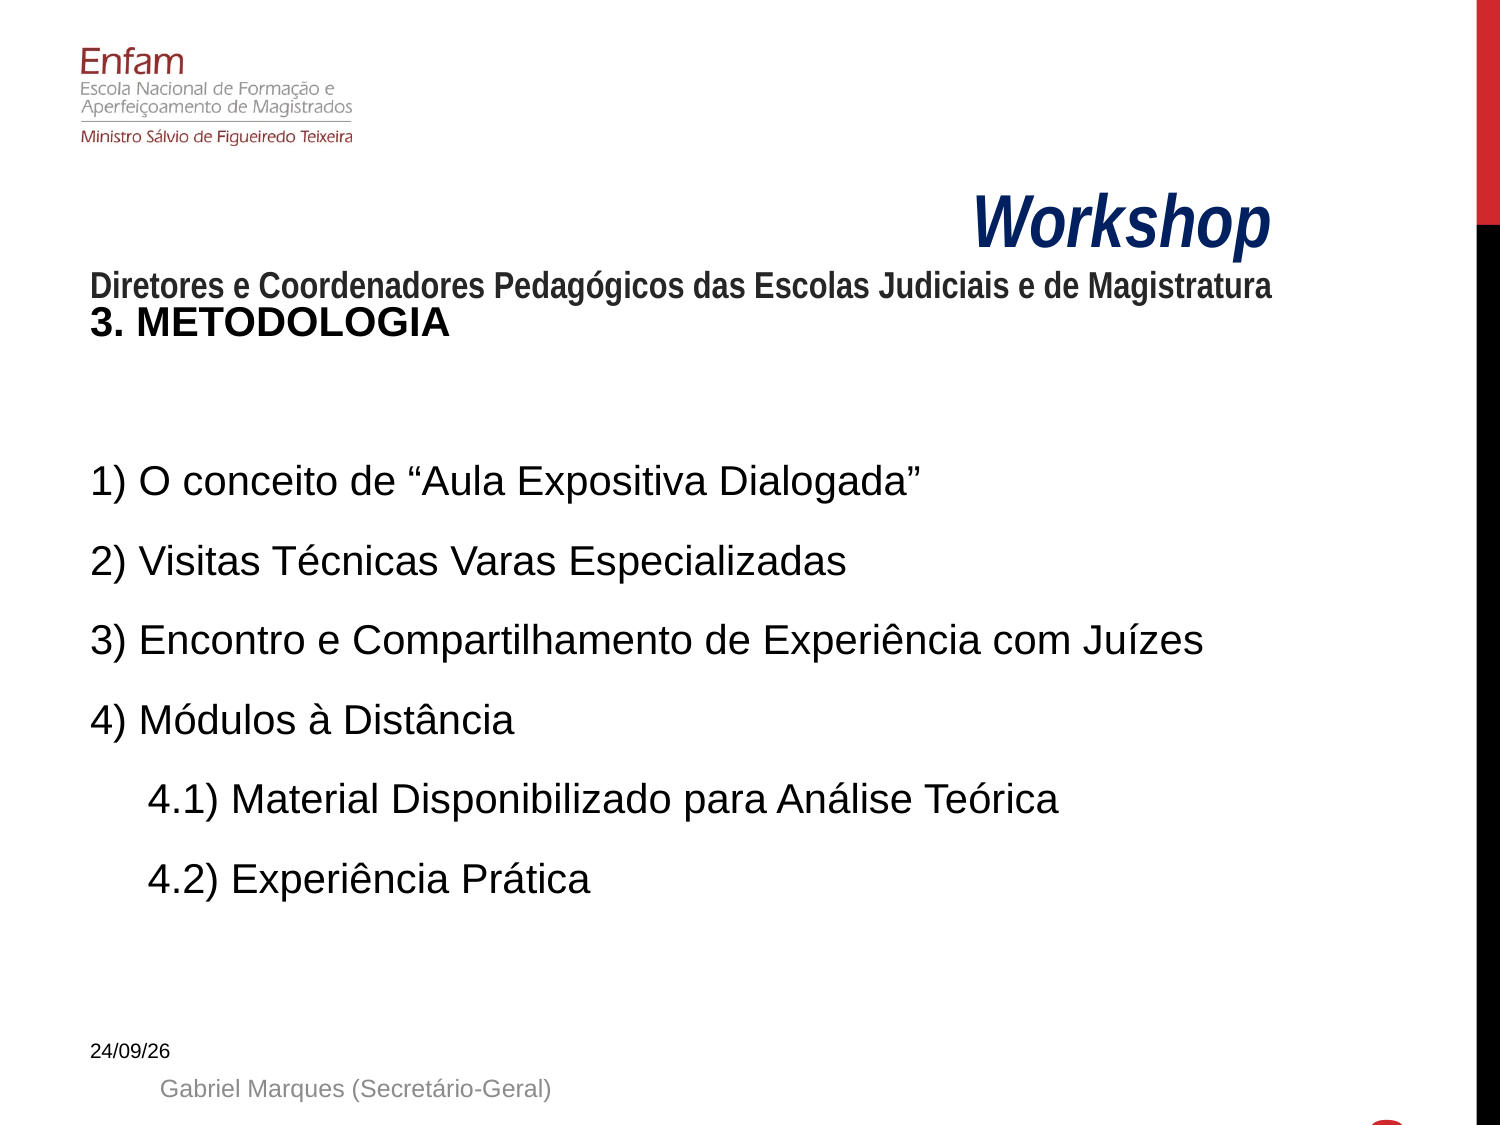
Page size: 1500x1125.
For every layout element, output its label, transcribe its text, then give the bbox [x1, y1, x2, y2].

text_box Gabriel Marques (Secretário-Geral) [75, 1065, 638, 1112]
text_box [1367, 1103, 1428, 1125]
list 3. METODOLOGIA 1) O conceito de “Aula Expositiva Dialogada” 2) Visitas Técnicas Varas Especializadas 3) Encontro e Compartilhamento de Experiência com Juízes 4) Módulos à Distância 4.1) Material Disponibilizado para Análise Teórica 4.2) Experiência Prática [75, 287, 1325, 1005]
text_box 2014/3/24 [75, 1012, 638, 1063]
text_box Workshop Diretores e Coordenadores Pedagógicos das Escolas Judiciais e de Magistratura [74, 45, 1425, 233]
